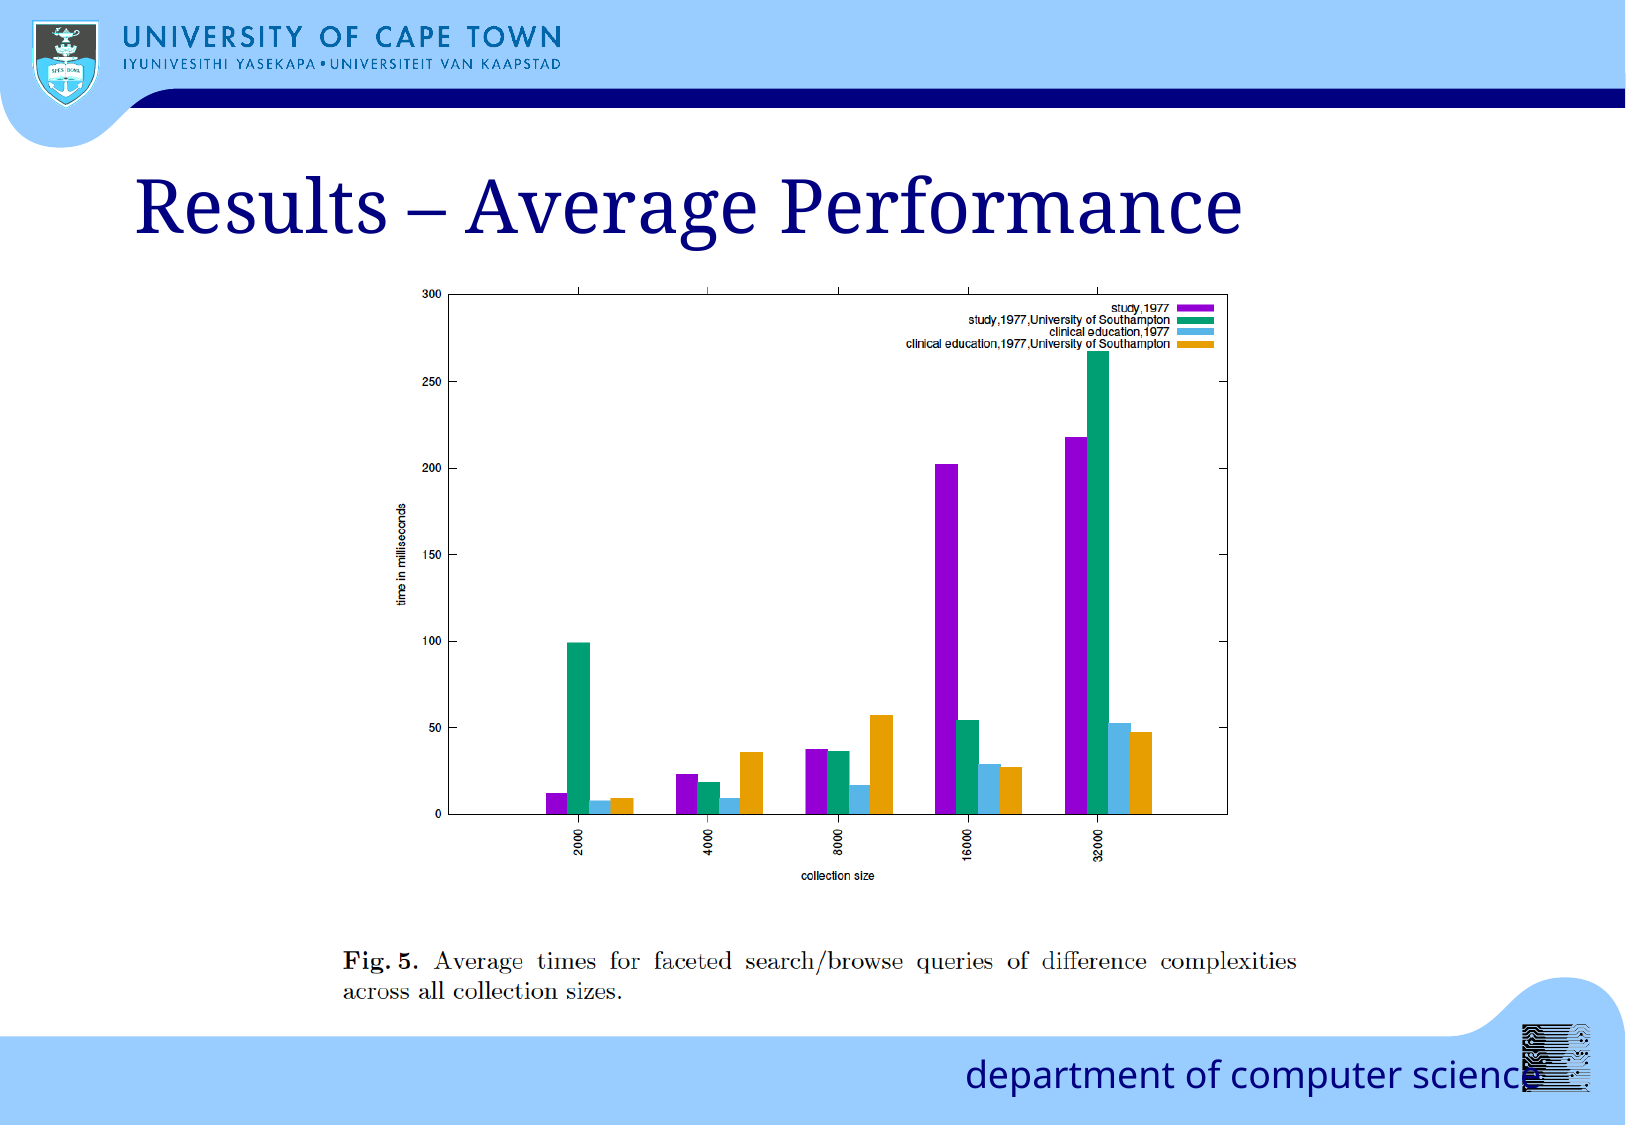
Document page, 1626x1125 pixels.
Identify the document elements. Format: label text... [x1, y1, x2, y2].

picture [120, 23, 563, 71]
picture [1522, 1024, 1591, 1092]
picture [1526, 1070, 1536, 1076]
title Results – Average Performance [134, 140, 1571, 268]
picture [327, 259, 1313, 1011]
